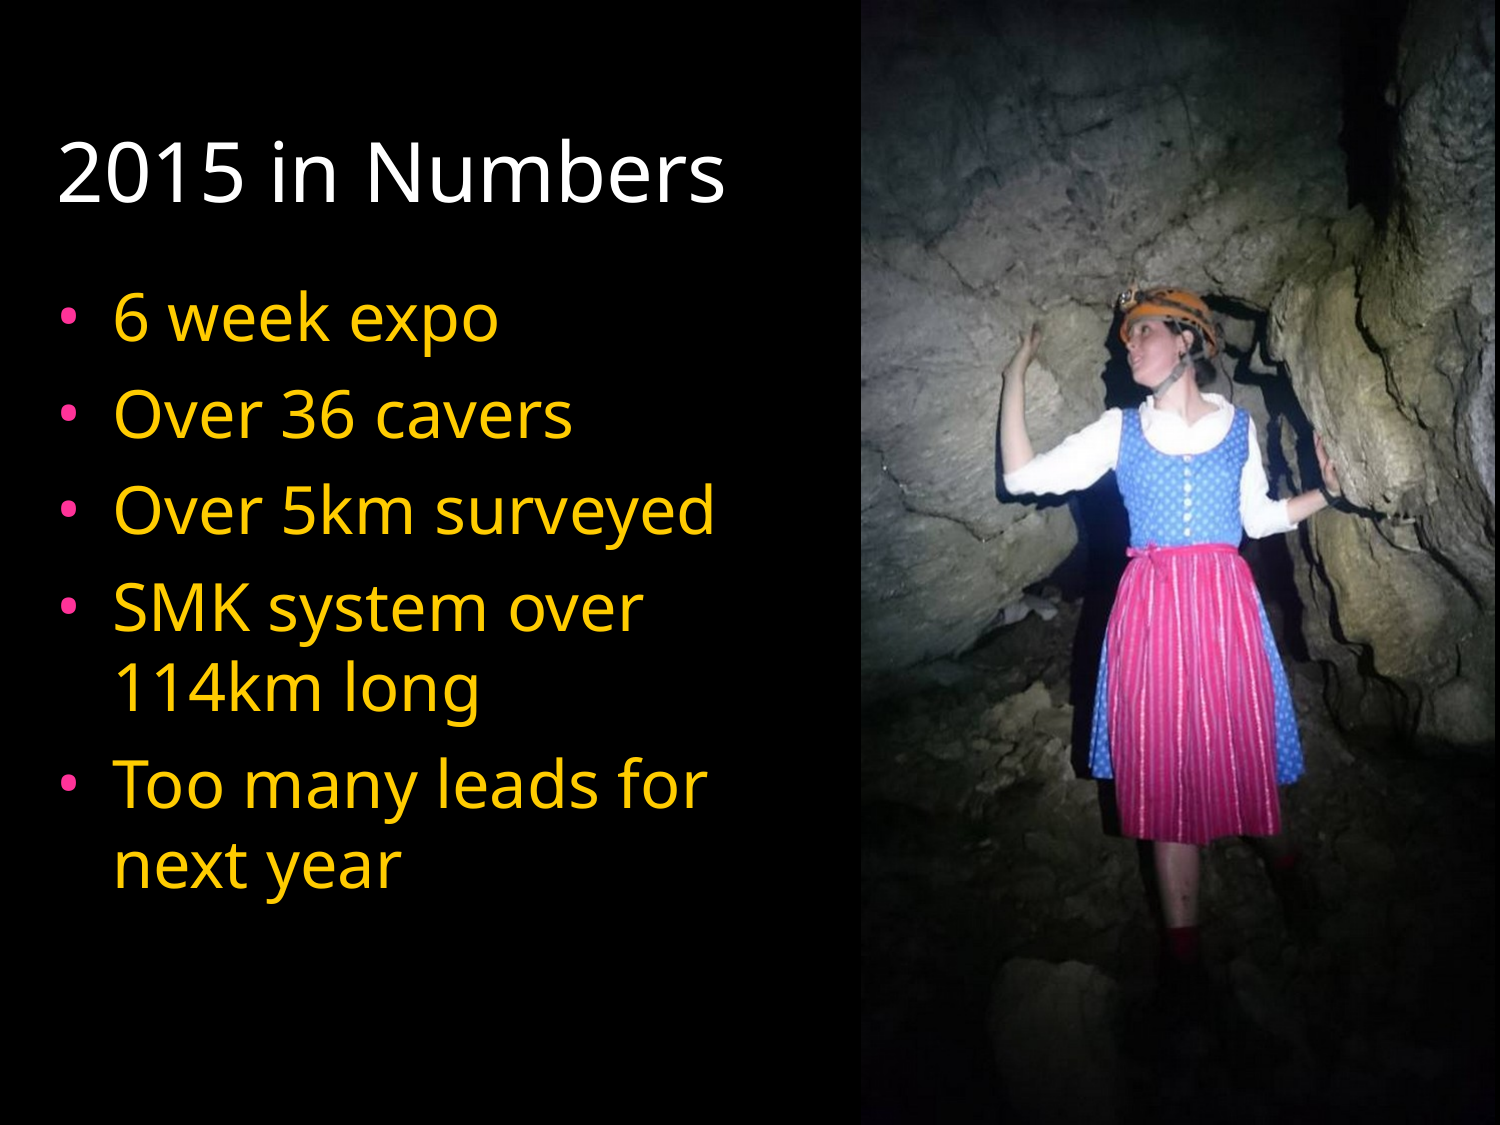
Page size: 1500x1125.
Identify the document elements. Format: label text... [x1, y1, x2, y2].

picture [861, 0, 1495, 1125]
list 6 week expo Over 36 cavers Over 5km surveyed SMK system over 114km long Too many leads for next year [41, 267, 862, 1035]
title 2015 in Numbers [41, 49, 1317, 290]
